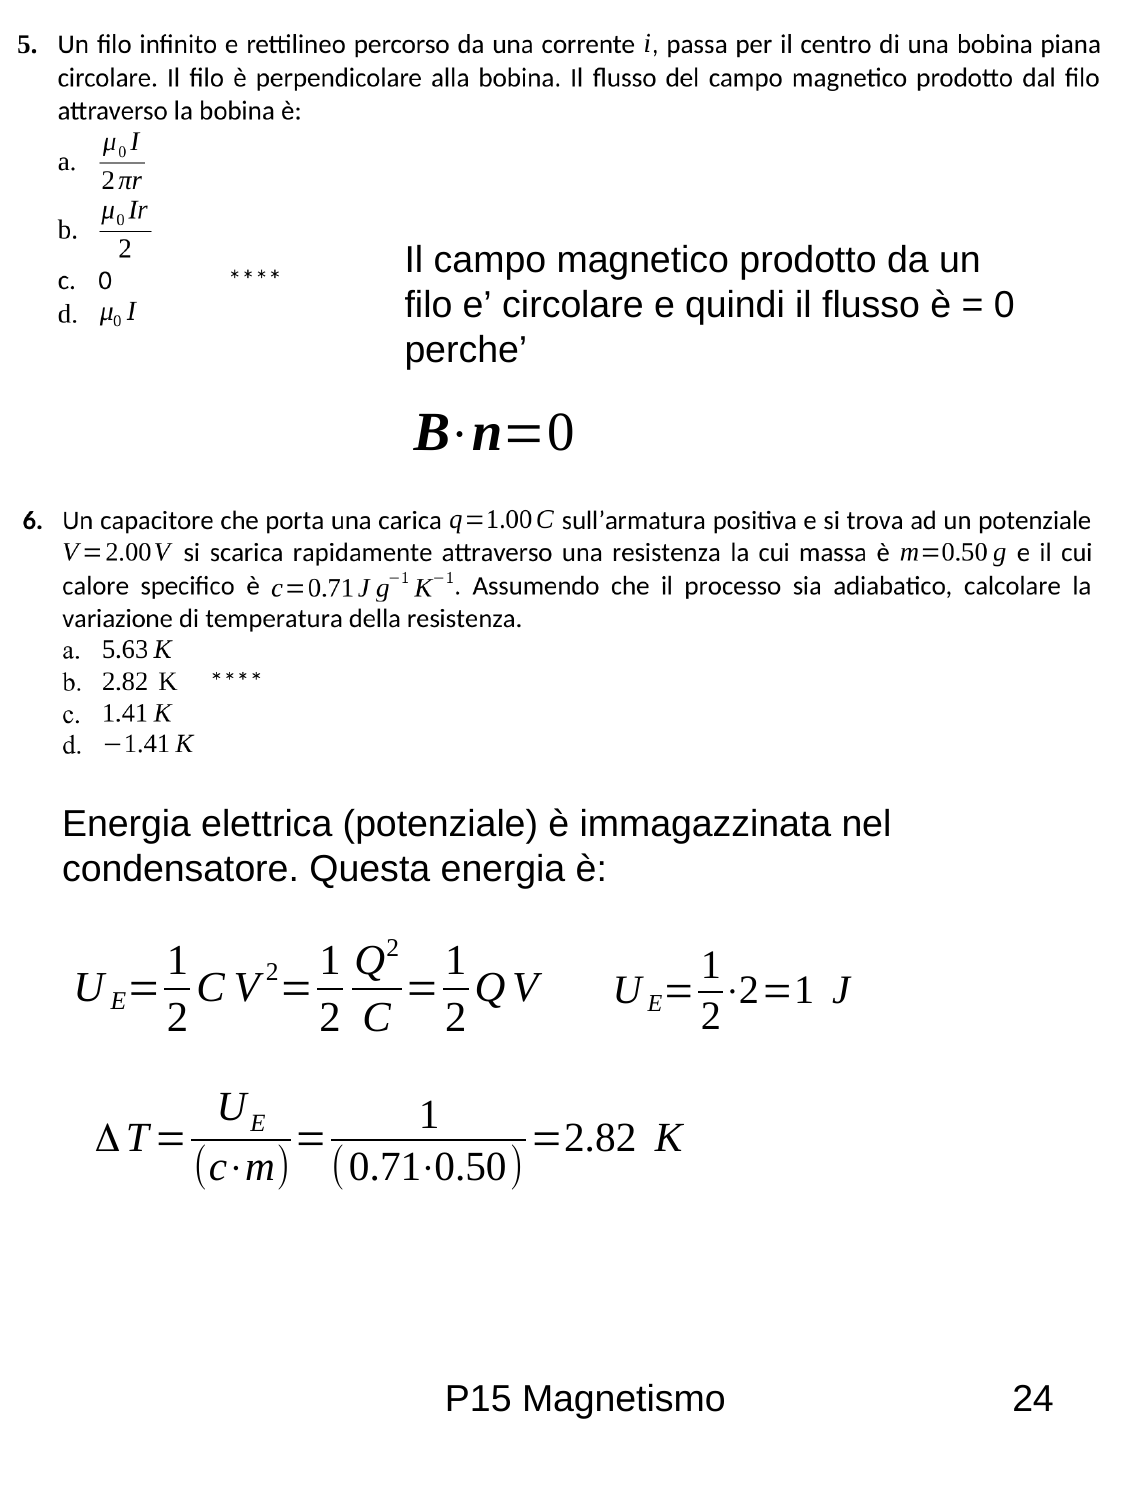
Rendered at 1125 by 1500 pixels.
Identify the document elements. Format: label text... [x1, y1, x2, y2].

chart [62, 931, 556, 1040]
text_box Energia elettrica (potenziale) è immagazzinata nel condensatore. Questa energia è: [47, 791, 1040, 942]
chart [84, 1084, 697, 1193]
picture [0, 15, 1125, 343]
text_box Il campo magnetico prodotto da un filo e’ circolare e quindi il flusso è = 0 perche’ [389, 228, 1052, 378]
chart [602, 943, 864, 1040]
chart [396, 401, 591, 463]
picture [0, 496, 1125, 761]
